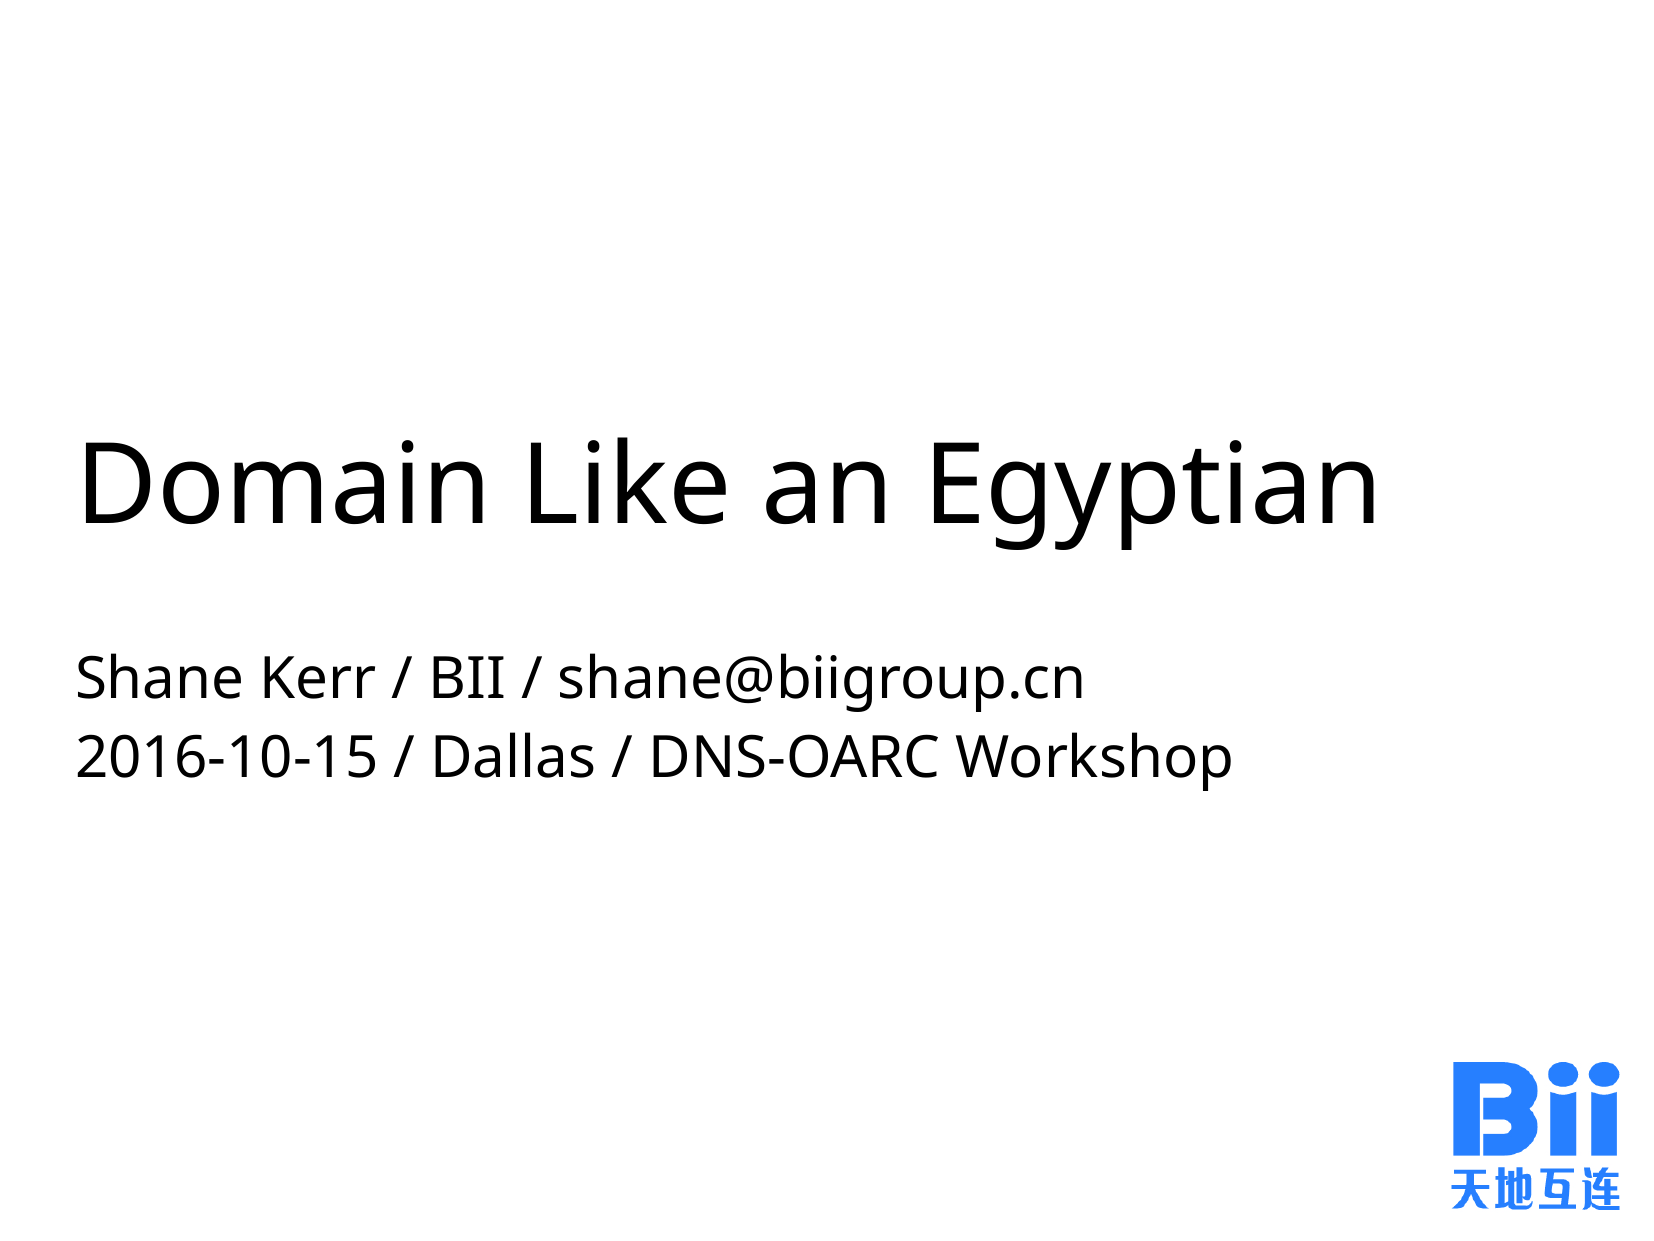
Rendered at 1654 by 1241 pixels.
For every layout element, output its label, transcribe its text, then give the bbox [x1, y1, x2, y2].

picture [1425, 1030, 1653, 1241]
subtitle Domain Like an Egyptian Shane Kerr / BII / shane@biigroup.cn 2016-10-15 / Dallas / DNS-OARC Workshop [75, 207, 1564, 991]
